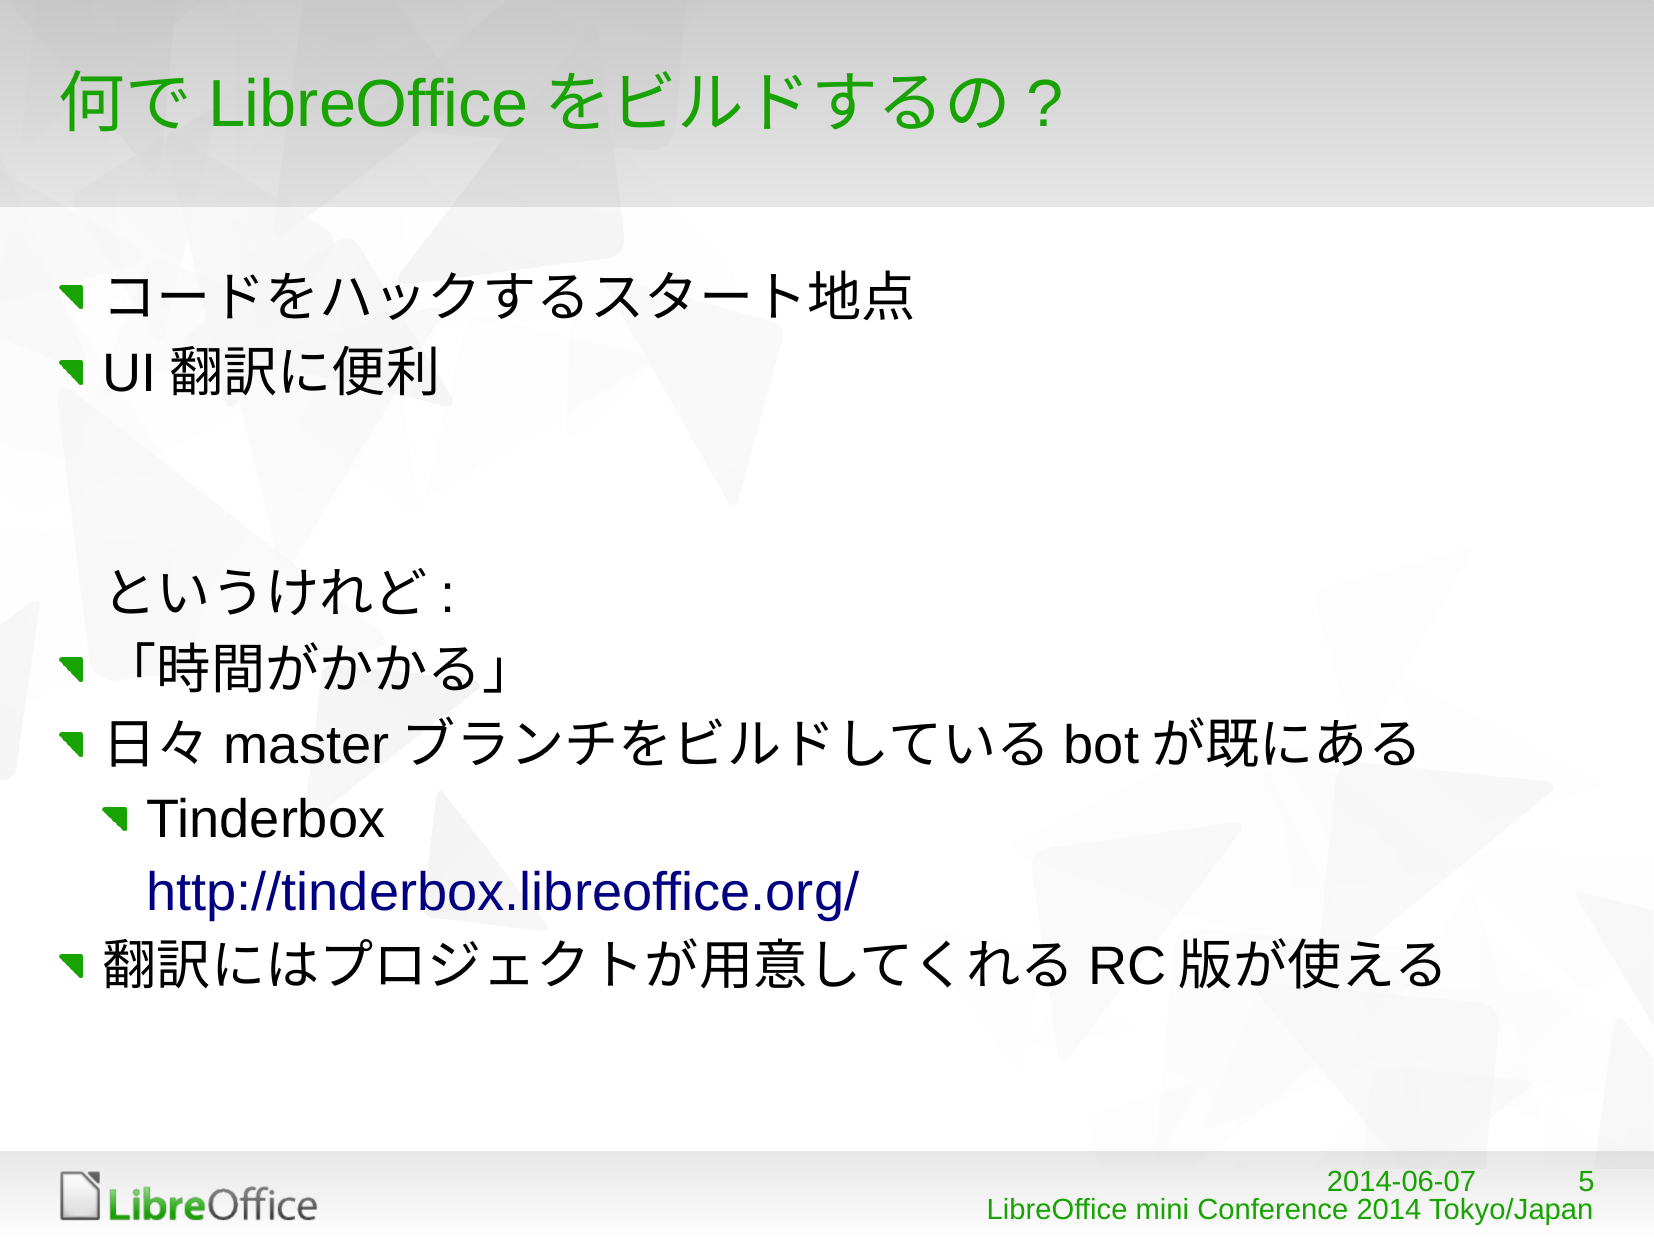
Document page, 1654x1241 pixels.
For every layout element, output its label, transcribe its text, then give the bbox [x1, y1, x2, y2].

picture [41, 1152, 337, 1240]
picture [0, 0, 783, 931]
list コードをハックするスタート地点 UI翻訳に便利 というけれど: 「時間がかかる」 日々masterブランチをビルドしているbotが既にある Tinderbox http://tinderbox.libreoffice.org/ 翻訳にはプロジェクトが用意してくれるRC版が使える [59, 265, 1595, 1114]
picture [915, 548, 1654, 1169]
title 何でLibreOfficeをビルドするの? [59, 29, 1595, 178]
